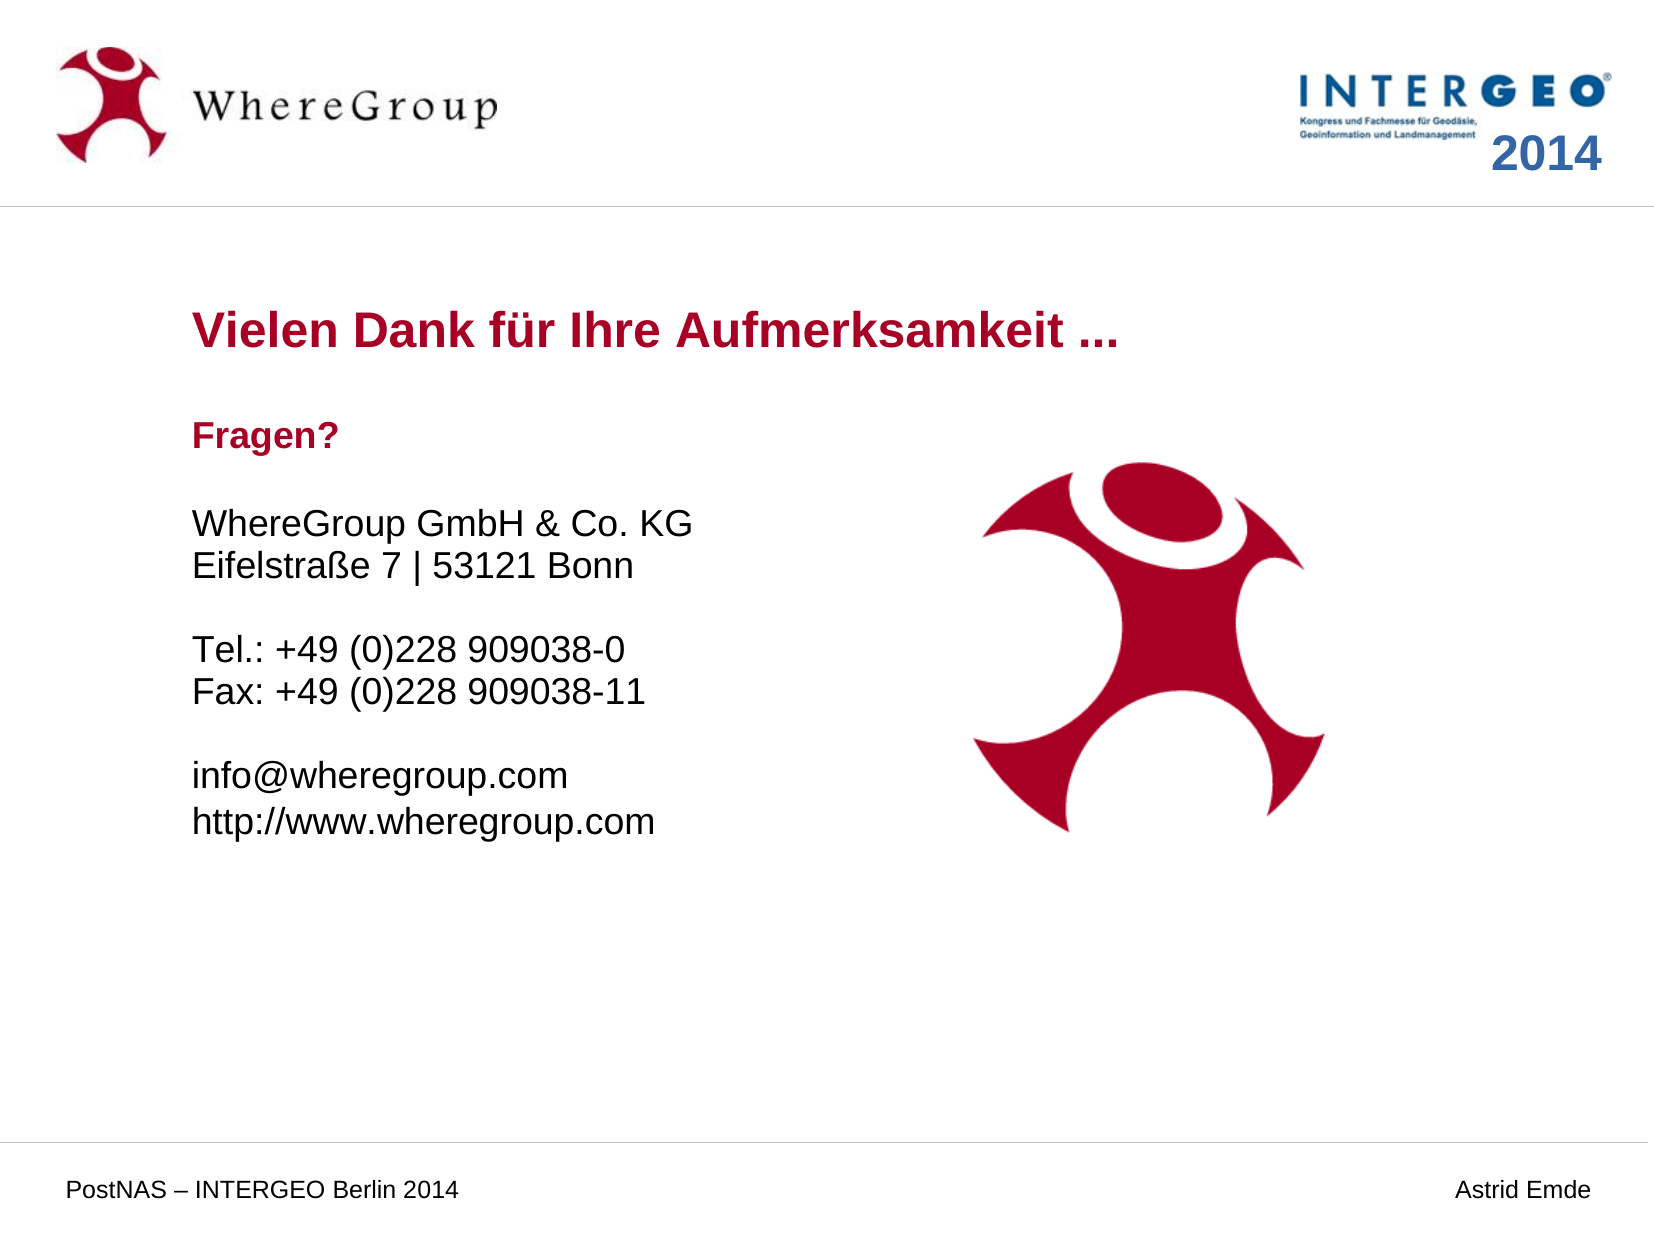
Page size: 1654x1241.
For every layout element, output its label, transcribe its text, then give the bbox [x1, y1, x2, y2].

picture [56, 47, 497, 163]
text_box Vielen Dank für Ihre Aufmerksamkeit ... Fragen? WhereGroup GmbH & Co. KG Eifelstraße 7 | 53121 Bonn Tel.: +49 (0)228 909038-0 Fax: +49 (0)228 909038-11 info@wheregroup.com http://www.wheregroup.com [177, 295, 1359, 1093]
picture [956, 454, 1343, 841]
picture [1299, 29, 1613, 185]
